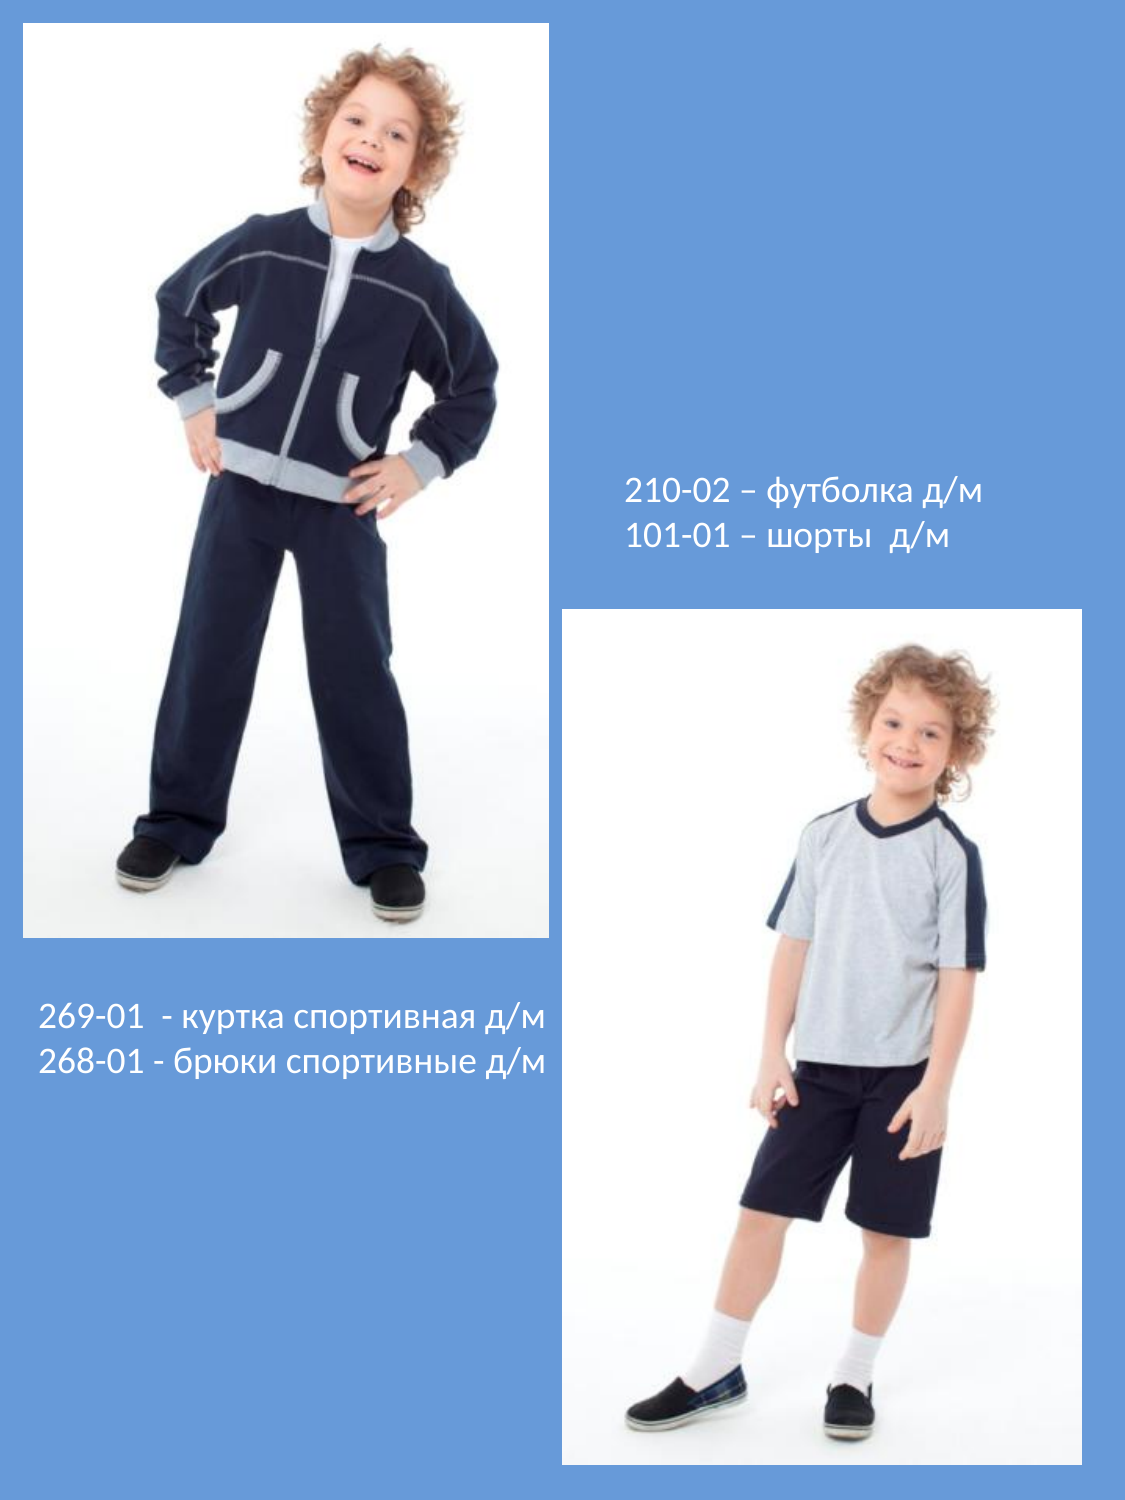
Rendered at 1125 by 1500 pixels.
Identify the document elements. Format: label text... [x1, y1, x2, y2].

picture [562, 609, 1082, 1465]
picture [23, 23, 549, 925]
text_box 269-01 - куртка спортивная д/м 268-01 - брюки спортивные д/м [23, 925, 598, 1102]
text_box 210-02 – футболка д/м 101-01 – шорты д/м [609, 421, 1020, 598]
